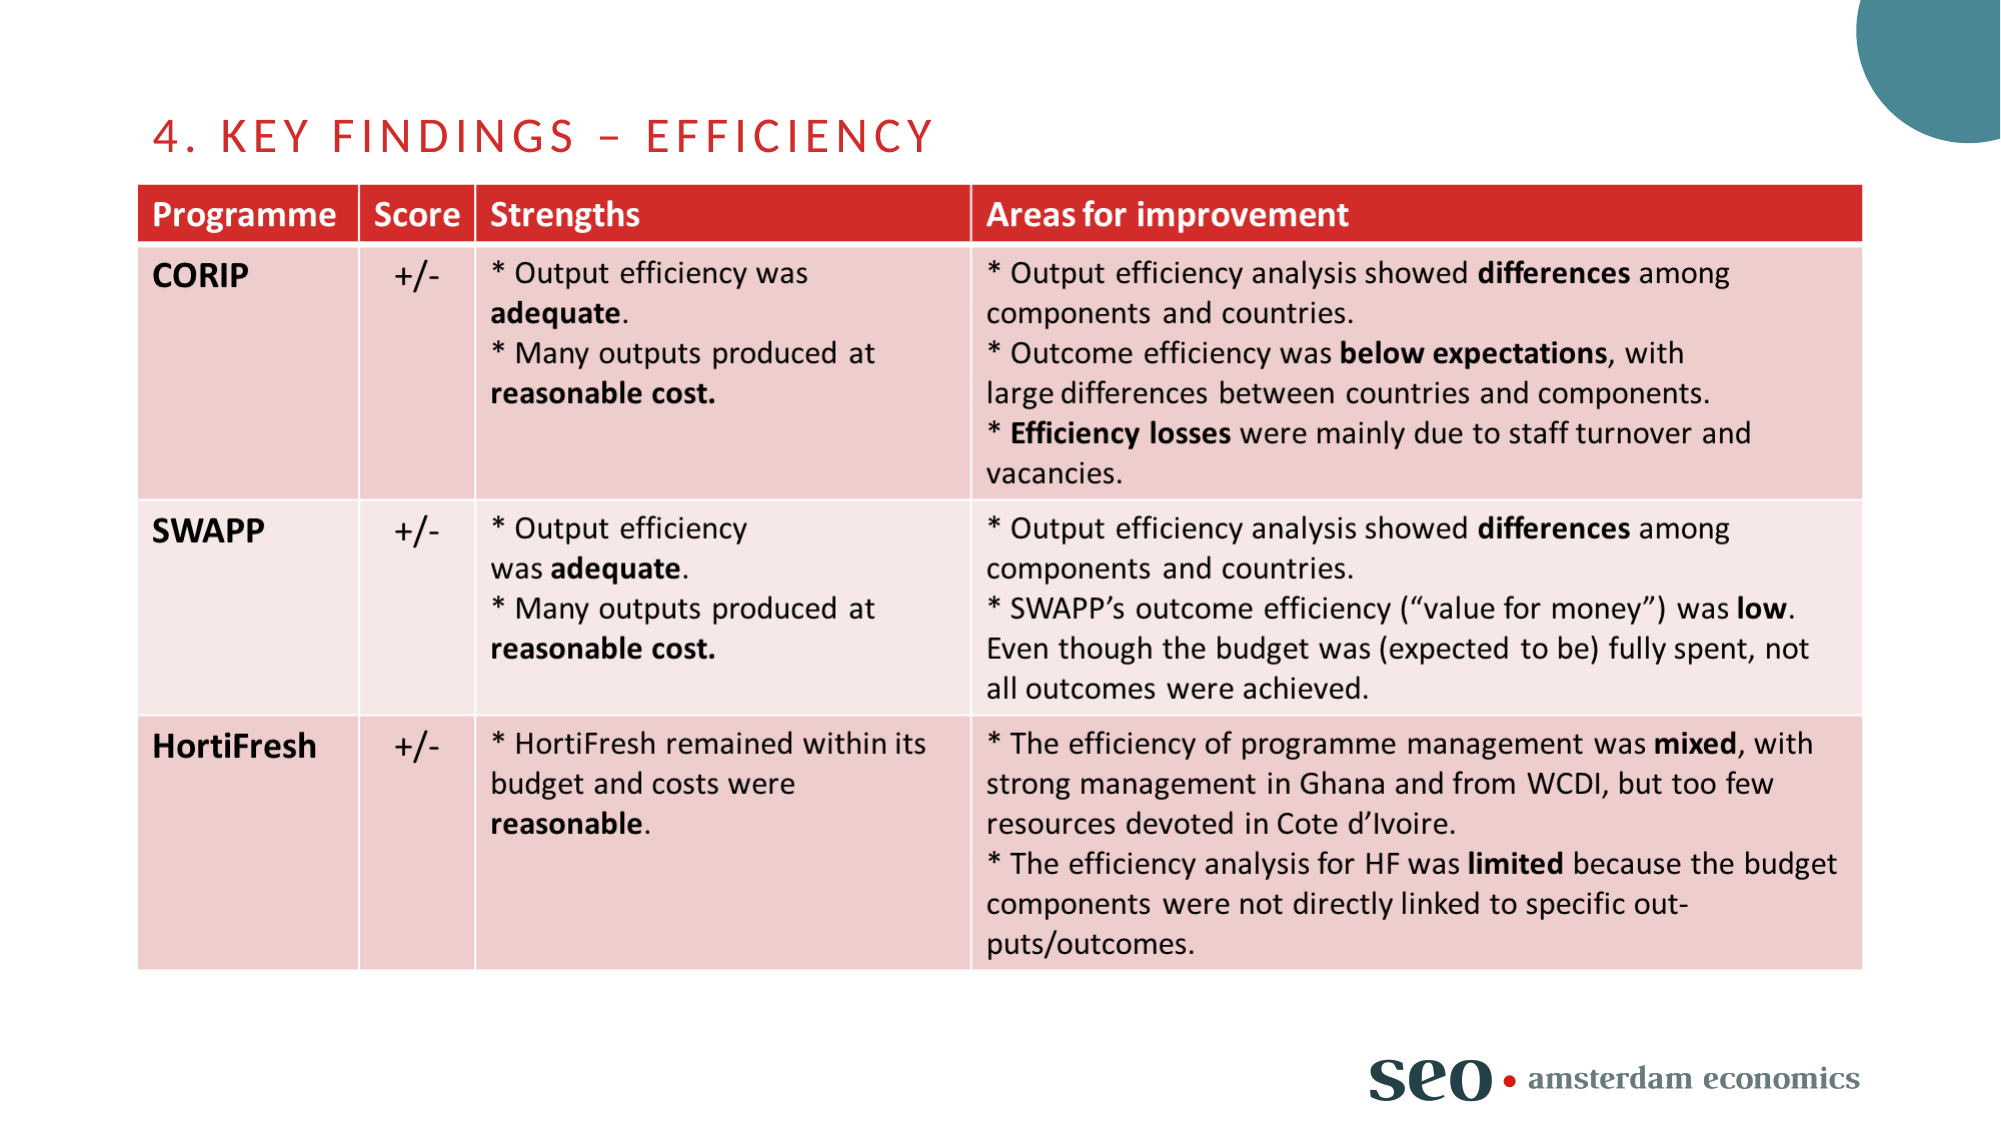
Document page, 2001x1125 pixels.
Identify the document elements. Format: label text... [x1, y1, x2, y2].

picture [136, 179, 1864, 983]
text_box 4. key findings – Efficiency [137, 101, 1864, 152]
